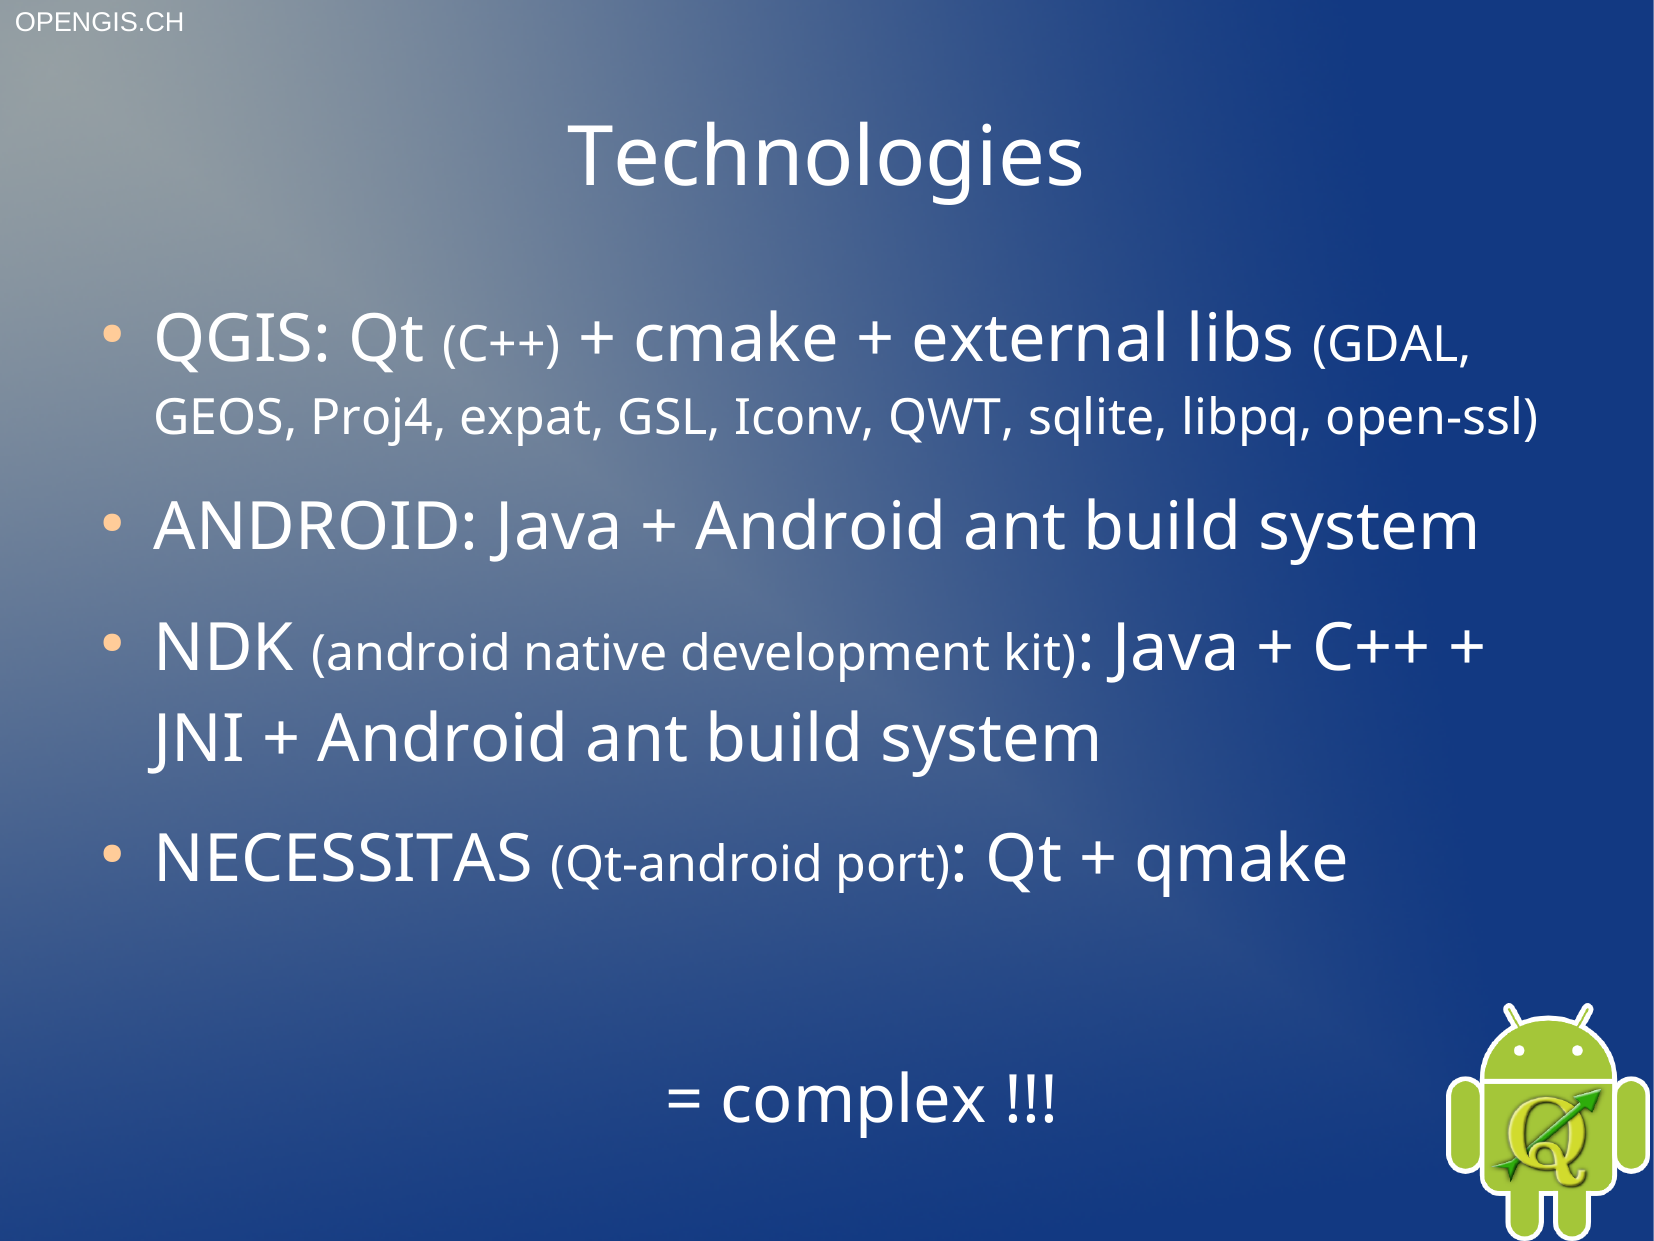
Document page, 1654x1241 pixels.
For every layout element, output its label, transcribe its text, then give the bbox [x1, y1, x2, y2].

title Technologies [82, 49, 1571, 257]
list QGIS: Qt (C++) + cmake + external libs (GDAL, GEOS, Proj4, expat, GSL, Iconv, QWT, sqlite, libpq, open-ssl) ANDROID: Java + Android ant build system NDK (android native development kit): Java + C++ + JNI + Android ant build system NECESSITAS (Qt-android port): Qt + qmake = complex !!! [82, 290, 1571, 1109]
picture [0, 0, 1654, 1241]
